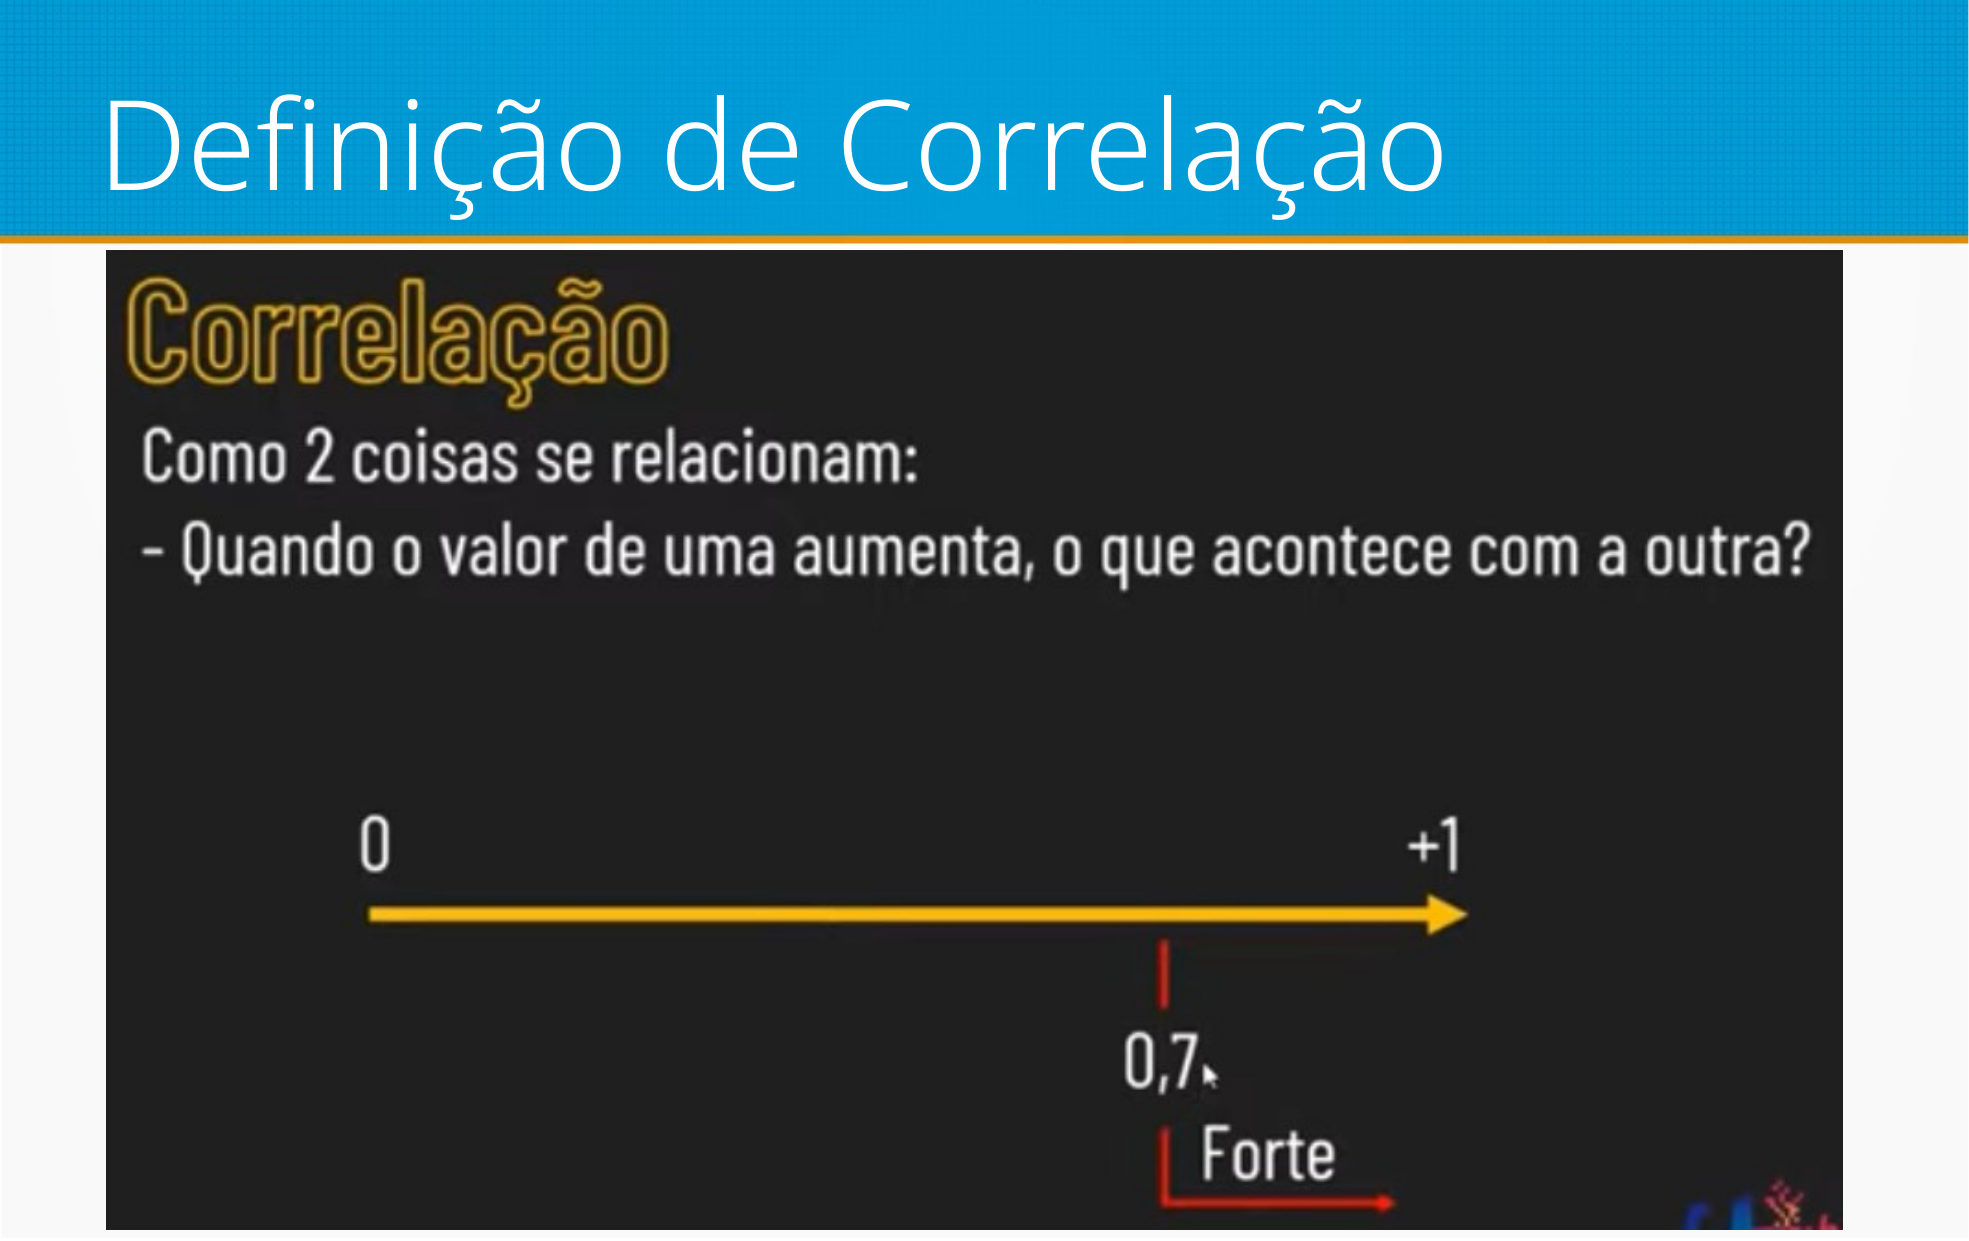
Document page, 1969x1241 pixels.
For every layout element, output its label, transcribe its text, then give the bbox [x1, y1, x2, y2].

picture [0, 233, 1969, 1241]
title Definição de Correlação [98, 19, 1870, 227]
